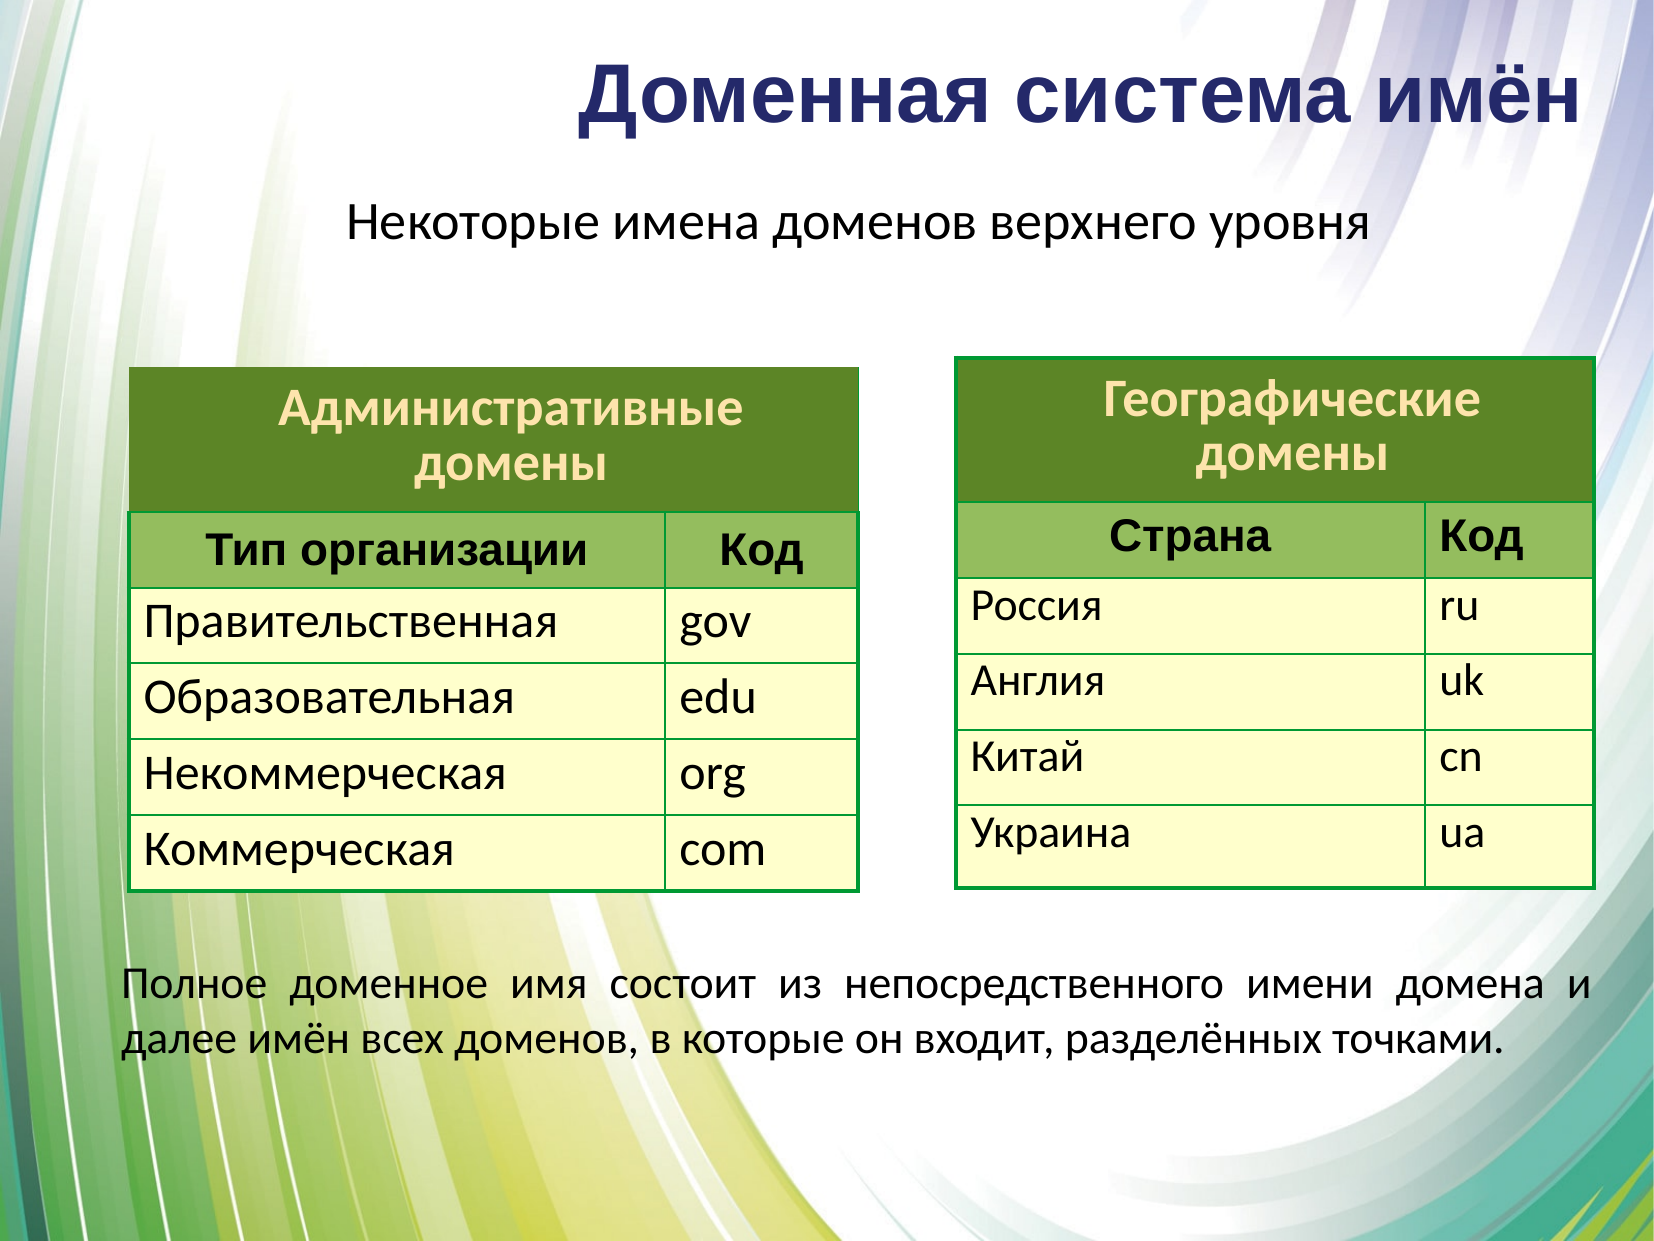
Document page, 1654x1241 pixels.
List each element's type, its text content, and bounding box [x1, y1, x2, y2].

table_cell Образовательная [131, 664, 664, 738]
table_cell Правительственная [131, 589, 664, 662]
table_cell Некоммерческая [131, 740, 664, 814]
table_cell Украина [958, 806, 1424, 886]
table_cell Тип организации [131, 513, 664, 587]
table_header Административные домены [129, 367, 858, 511]
text_box Полное доменное имя состоит из непосредственного имени домена и далее имён всех доменов, в которые он входит, разделённых точками. [106, 945, 1609, 1071]
table_cell gov [666, 589, 856, 662]
table_header Географические домены [958, 360, 1592, 501]
table_cell edu [666, 664, 856, 738]
table_cell ru [1426, 579, 1592, 653]
table_cell uk [1426, 655, 1592, 729]
table_cell Англия [958, 655, 1424, 729]
text_box Доменная система имён [543, 47, 1585, 141]
table_cell Код [666, 513, 856, 587]
table_cell Россия [958, 579, 1424, 653]
table_cell Коммерческая [131, 816, 664, 889]
table_cell com [666, 816, 856, 889]
picture [0, 0, 1654, 1241]
text_box Некоторые имена доменов верхнего уровня [292, 177, 1426, 258]
table_cell Страна [958, 503, 1424, 577]
table_cell ua [1426, 806, 1592, 886]
table_cell Код [1426, 503, 1592, 577]
table_cell Китай [958, 731, 1424, 804]
table_cell cn [1426, 731, 1592, 804]
table_cell org [666, 740, 856, 814]
